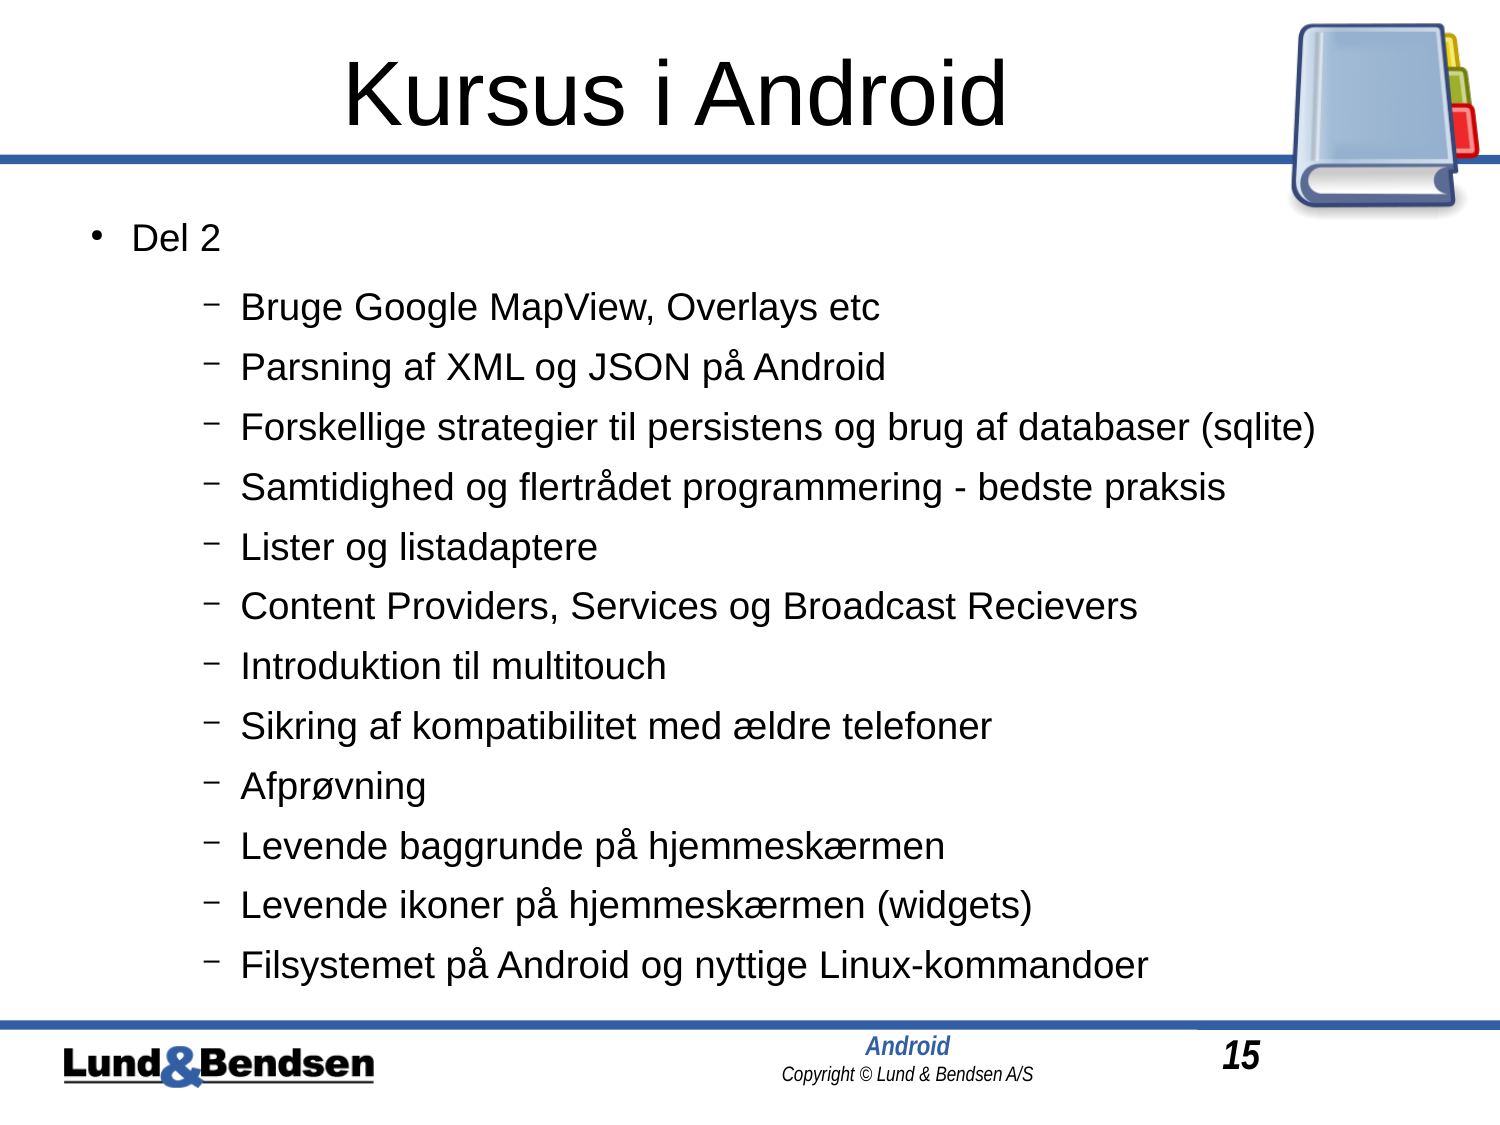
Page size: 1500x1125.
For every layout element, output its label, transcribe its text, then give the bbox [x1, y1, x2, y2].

picture [61, 1043, 377, 1091]
title Kursus i Android [47, 23, 1273, 155]
picture [1273, 15, 1481, 224]
list Del 2 Bruge Google MapView, Overlays etc Parsning af XML og JSON på Android Forskellige strategier til persistens og brug af databaser (sqlite) Samtidighed og flertrådet programmering - bedste praksis Lister og listadaptere Content Providers, Services og Broadcast Recievers Introduktion til multitouch Sikring af kompatibilitet med ældre telefoner Afprøvning Levende baggrunde på hjemmeskærmen Levende ikoner på hjemmeskærmen (widgets) Filsystemet på Android og nyttige Linux-kommandoer [76, 213, 1453, 988]
